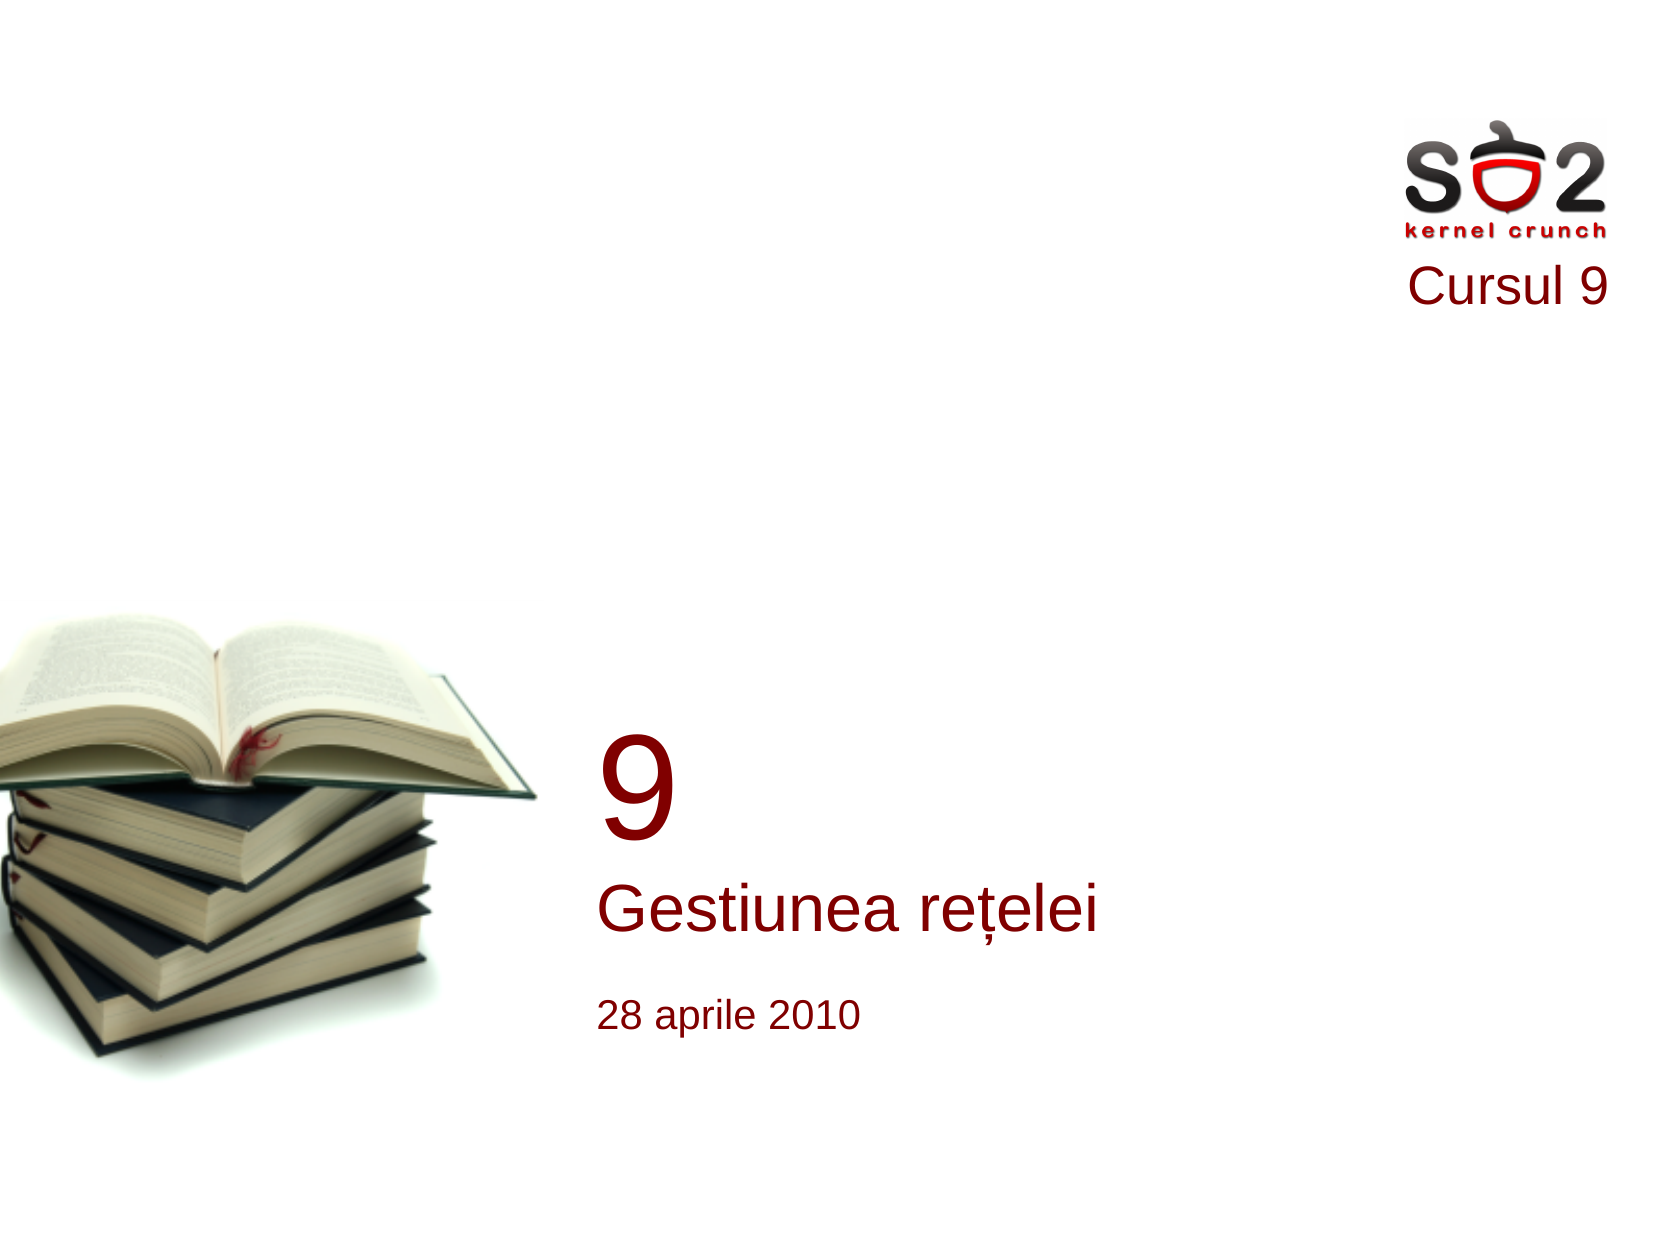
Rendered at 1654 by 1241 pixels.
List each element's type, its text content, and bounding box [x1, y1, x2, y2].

picture [1404, 118, 1607, 240]
picture [0, 599, 544, 1087]
title Cursul 9 [1387, 248, 1630, 323]
subtitle 9 Gestiunea rețelei 28 aprile 2010 [561, 686, 1565, 1056]
